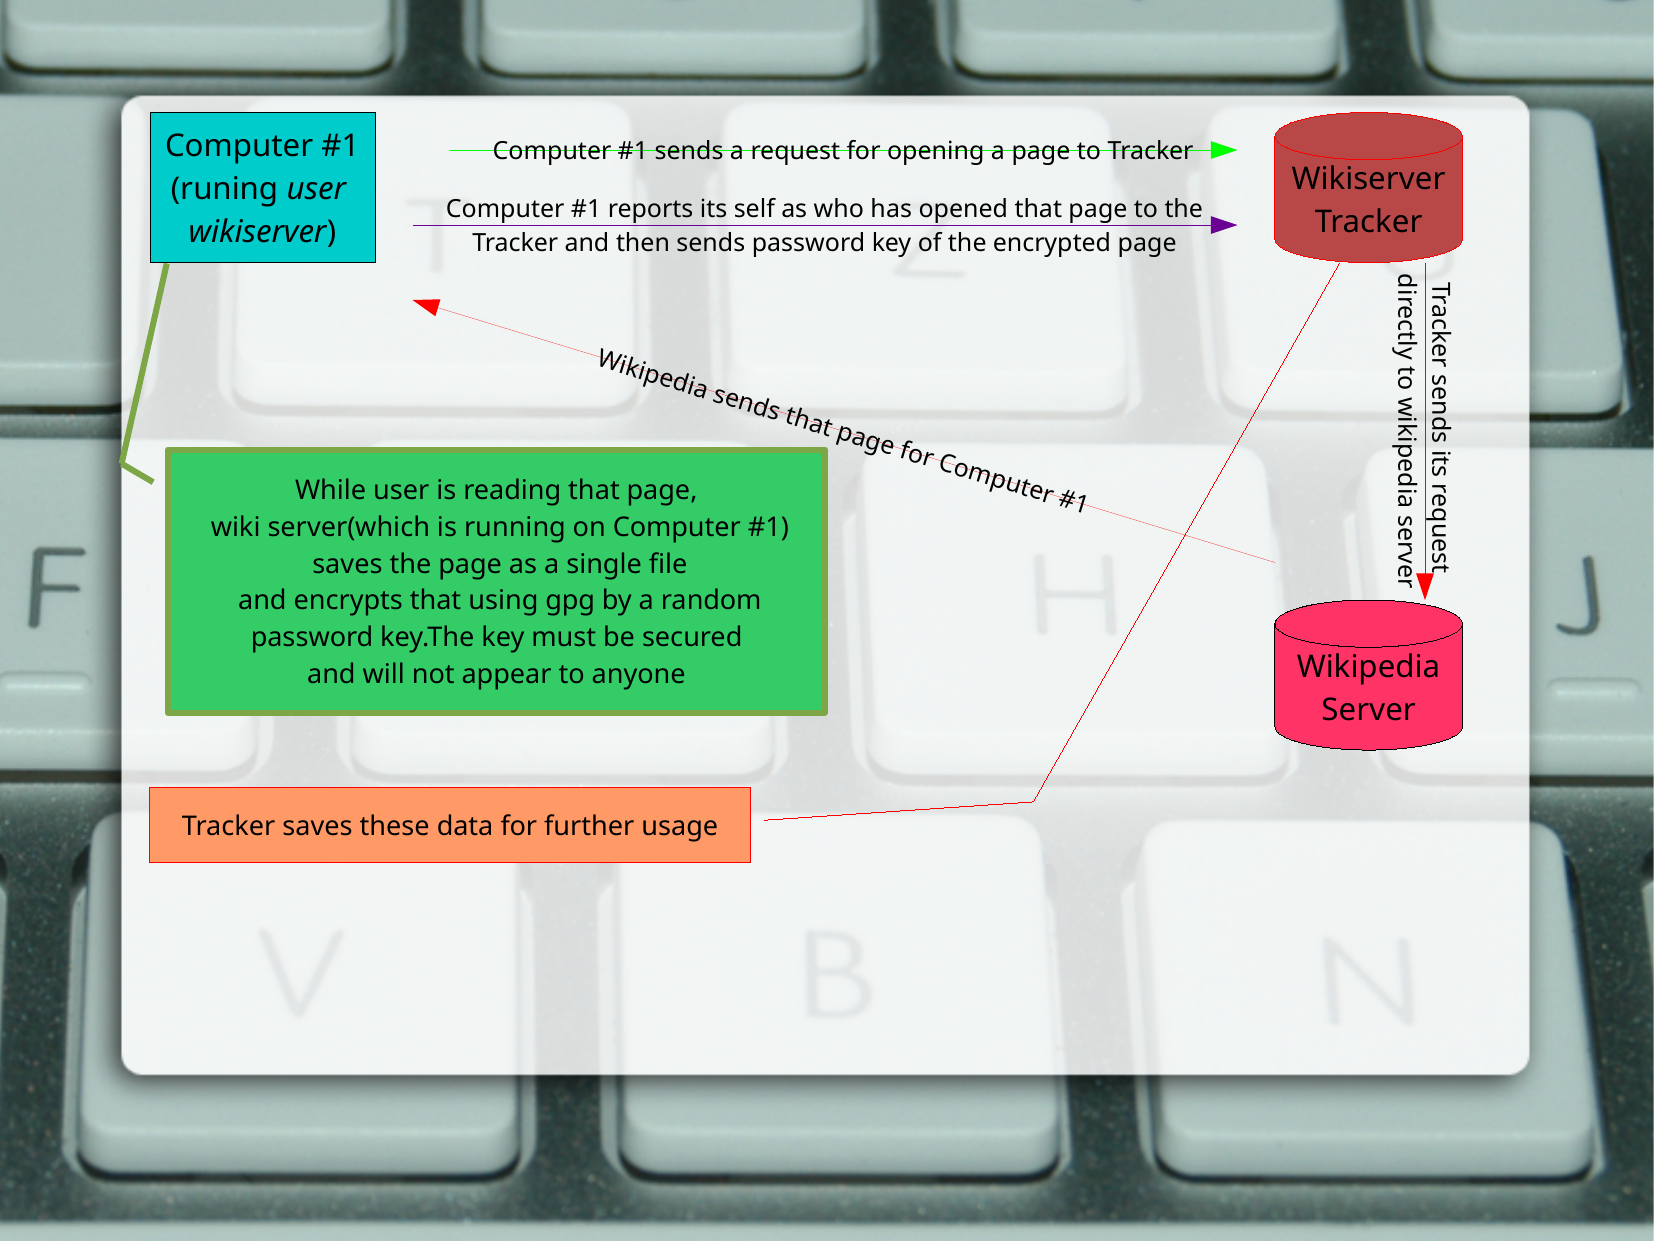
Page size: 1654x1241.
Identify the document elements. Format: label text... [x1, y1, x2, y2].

text_box Tracker saves these data for further usage [150, 788, 750, 863]
text_box Wikiserver Tracker [1274, 112, 1463, 263]
text_box While user is reading that page, wiki server(which is running on Computer #1) saves the page as a single file and encrypts that using gpg by a random password key.The key must be secured and will not appear to anyone [168, 450, 825, 713]
picture [0, 0, 1654, 1241]
text_box Wikipedia Server [1274, 600, 1463, 751]
text_box Computer #1 (runing user wikiserver) [150, 112, 376, 263]
